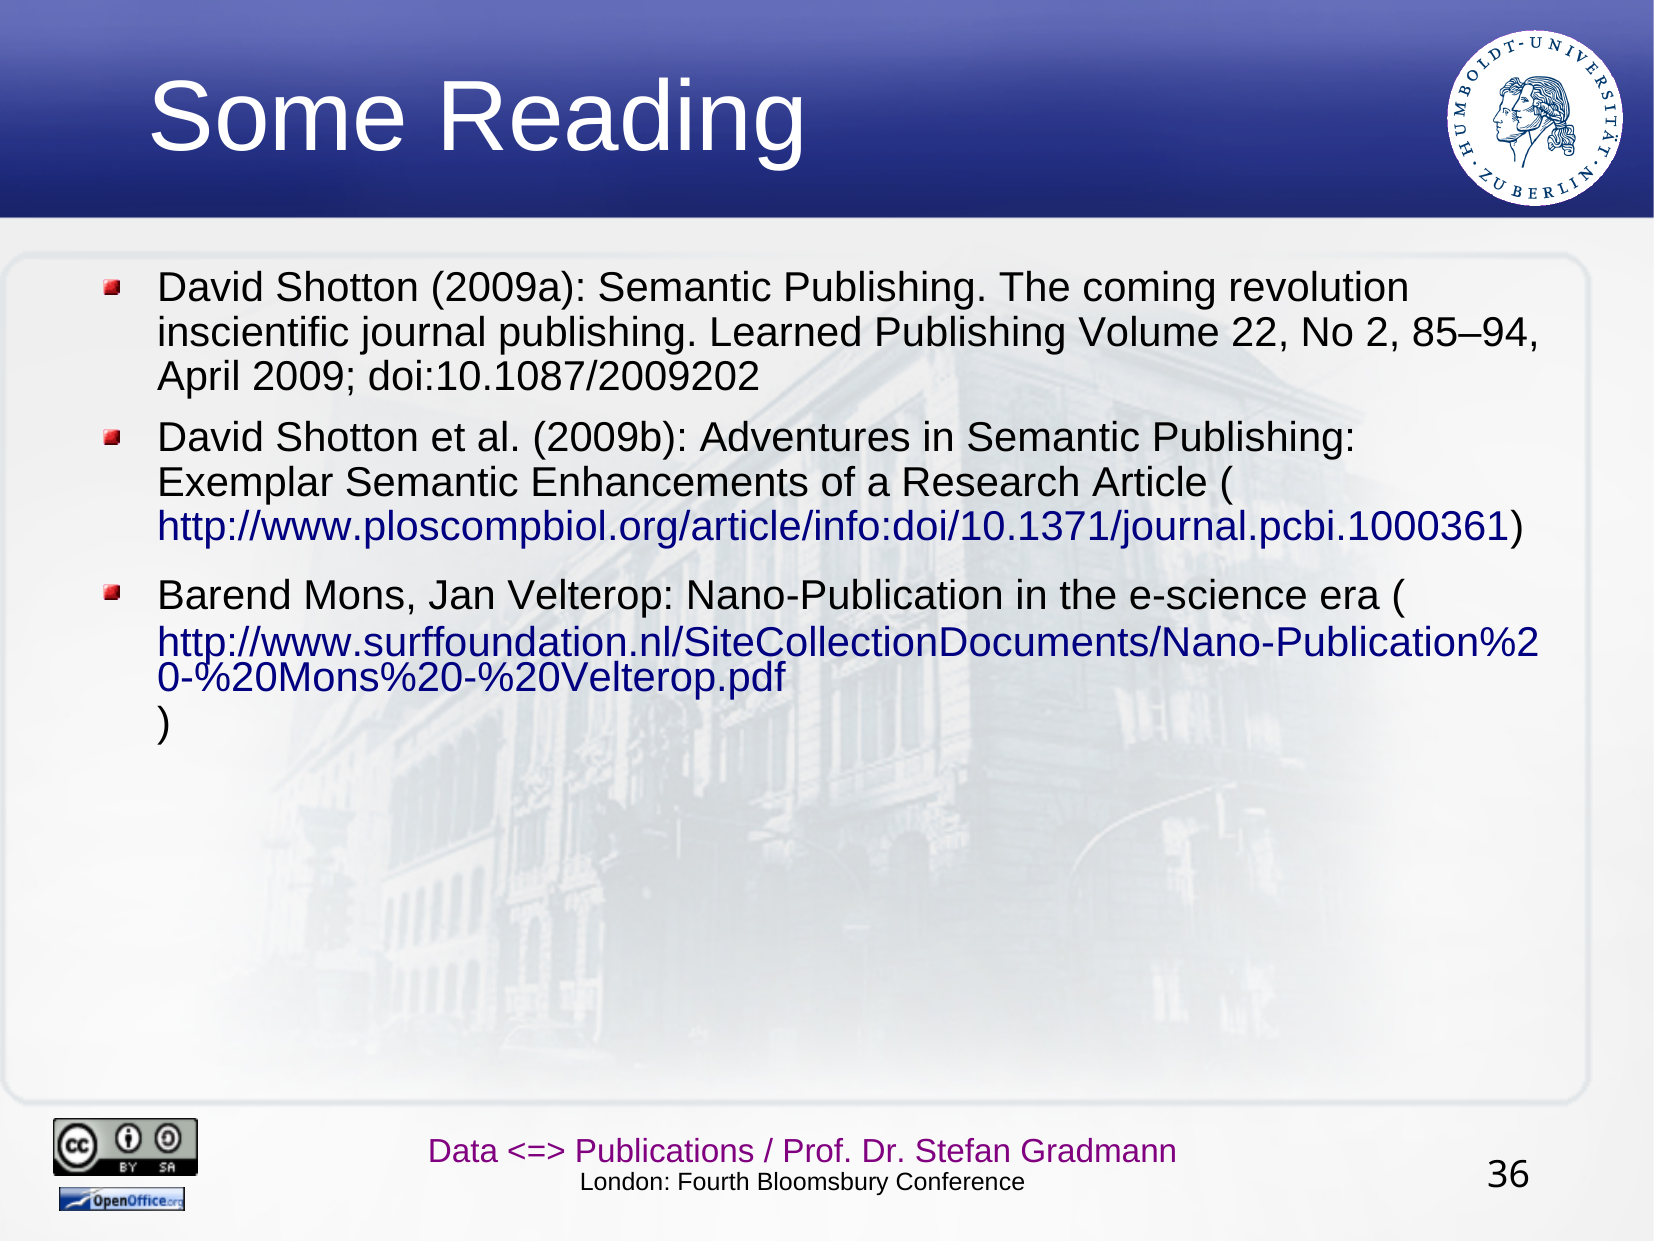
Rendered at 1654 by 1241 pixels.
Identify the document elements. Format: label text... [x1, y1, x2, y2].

picture [0, 0, 1654, 1241]
list David Shotton (2009a): Semantic Publishing. The coming revolution inscientific journal publishing. Learned Publishing Volume 22, No 2, 85–94, April 2009; doi:10.1087/2009202 David Shotton et al. (2009b): Adventures in Semantic Publishing: Exemplar Semantic Enhancements of a Research Article (http://www.ploscompbiol.org/article/info:doi/10.1371/journal.pcbi.1000361) Barend Mons, Jan Velterop: Nano-Publication in the e-science era ( http://www.surffoundation.nl/SiteCollectionDocuments/Nano-Publication%20-%20Mons%20-%20Velterop.pdf) [59, 265, 1542, 1070]
title Some Reading [147, 0, 1624, 236]
